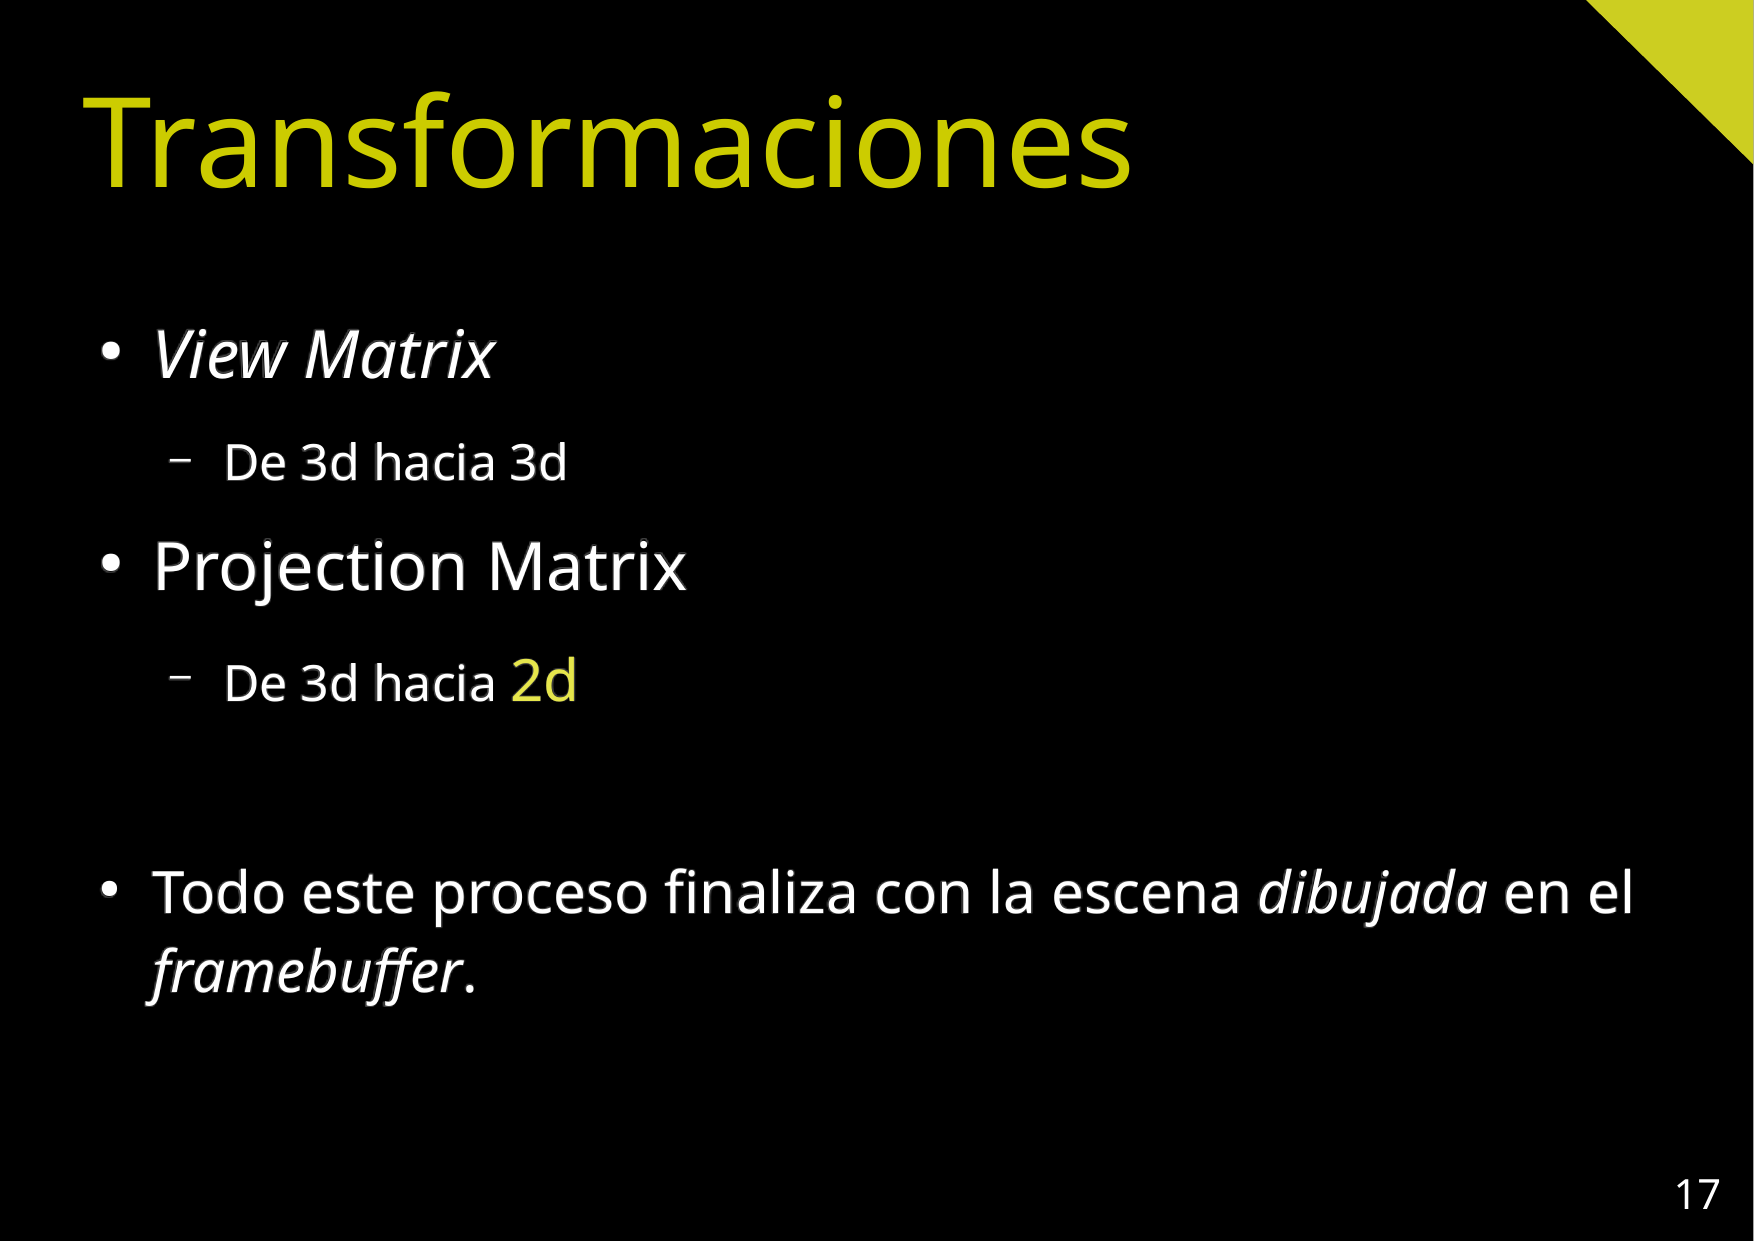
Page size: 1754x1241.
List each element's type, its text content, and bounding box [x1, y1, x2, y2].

title Transformaciones [82, 35, 1661, 243]
list View Matrix De 3d hacia 3d Projection Matrix De 3d hacia 2d Todo este proceso finaliza con la escena dibujada en el framebuffer. [81, 307, 1660, 1126]
